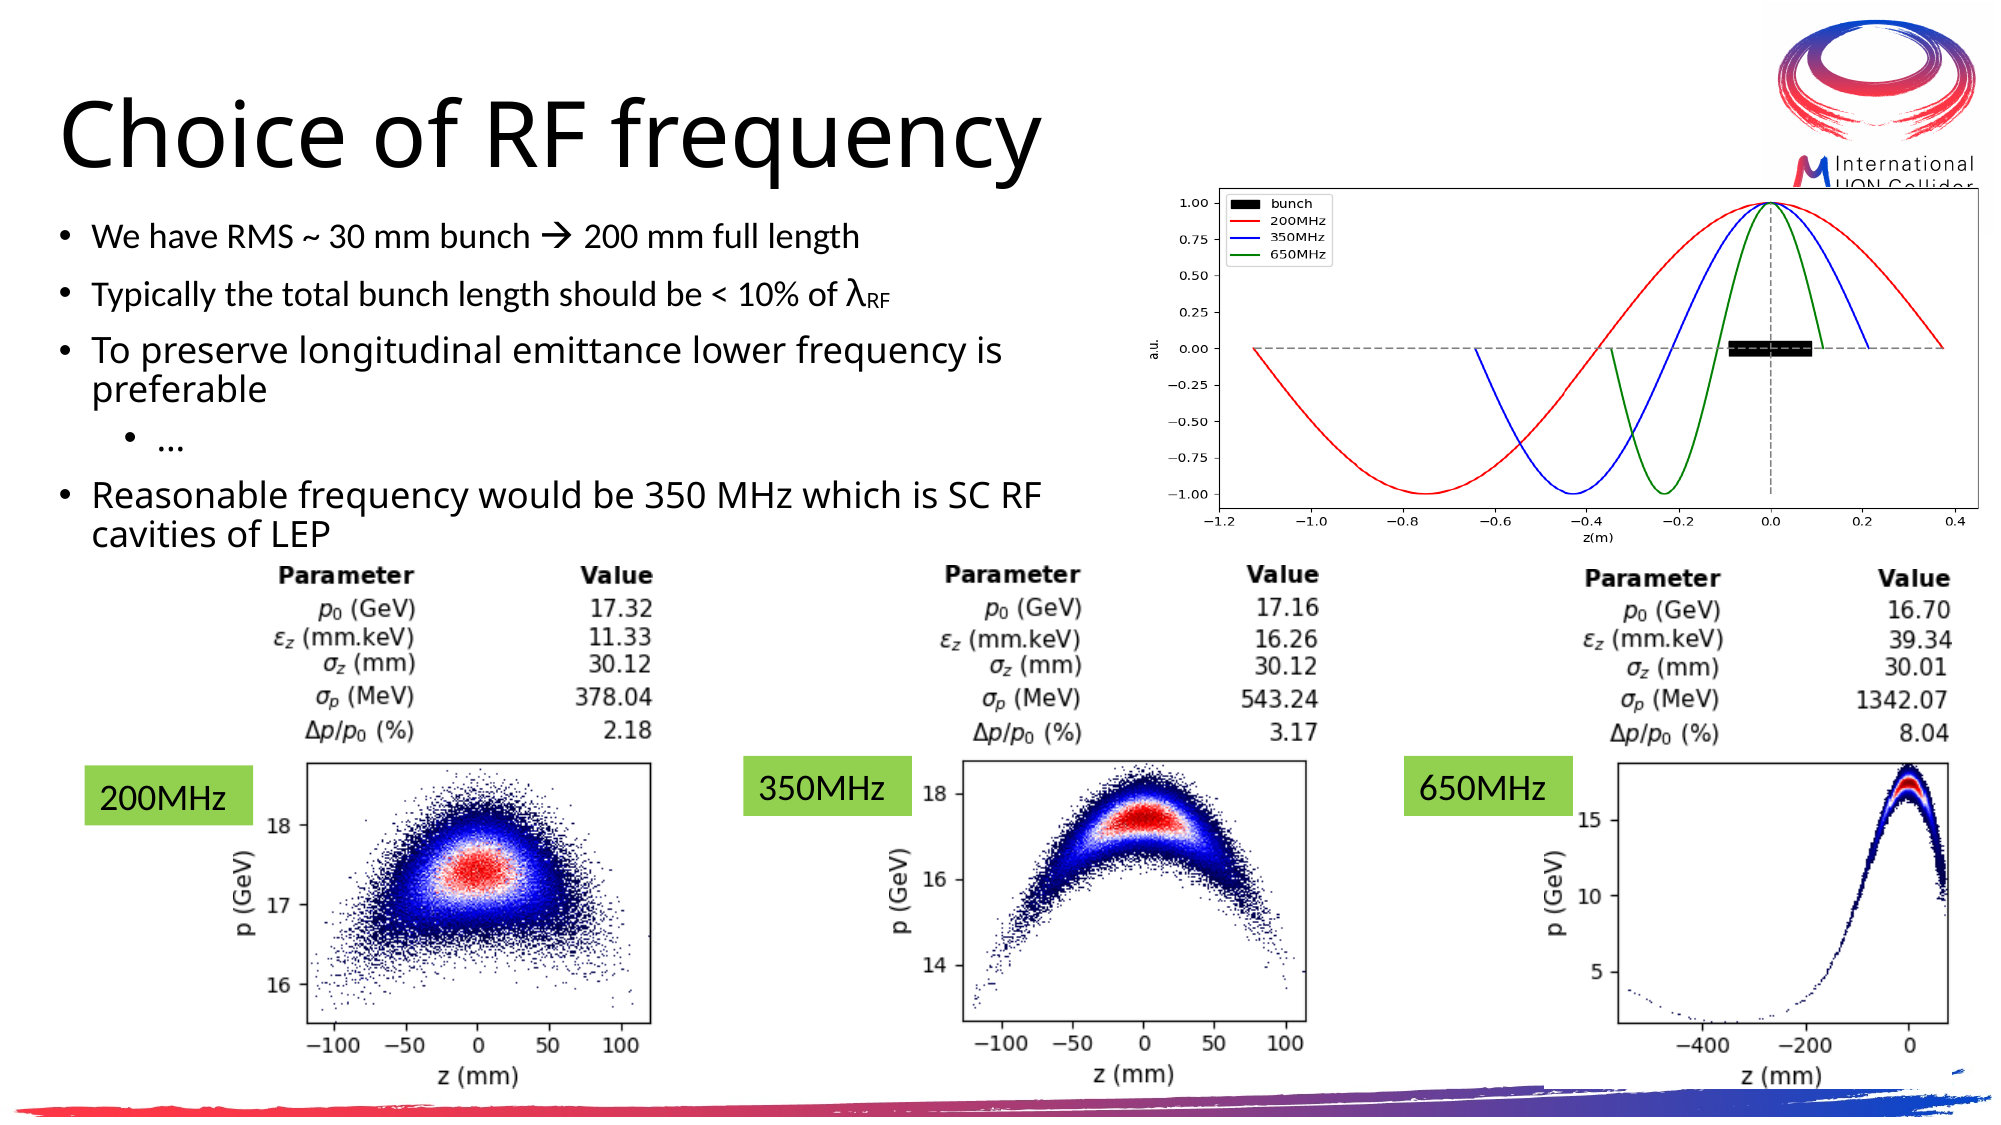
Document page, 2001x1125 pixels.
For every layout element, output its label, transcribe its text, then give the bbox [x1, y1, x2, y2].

text_box 650MHz [1404, 755, 1573, 816]
picture [1150, 2, 1994, 543]
text_box 350MHz [743, 755, 912, 816]
text_box 200MHz [84, 765, 254, 826]
title Choice of RF frequency [43, 20, 1735, 210]
picture [0, 565, 2000, 1117]
list We have RMS ~ 30 mm bunch  200 mm full length Typically the total bunch length should be < 10% of λRF To preserve longitudinal emittance lower frequency is preferable … Reasonable frequency would be 350 MHz which is SC RF cavities of LEP [43, 210, 1170, 567]
